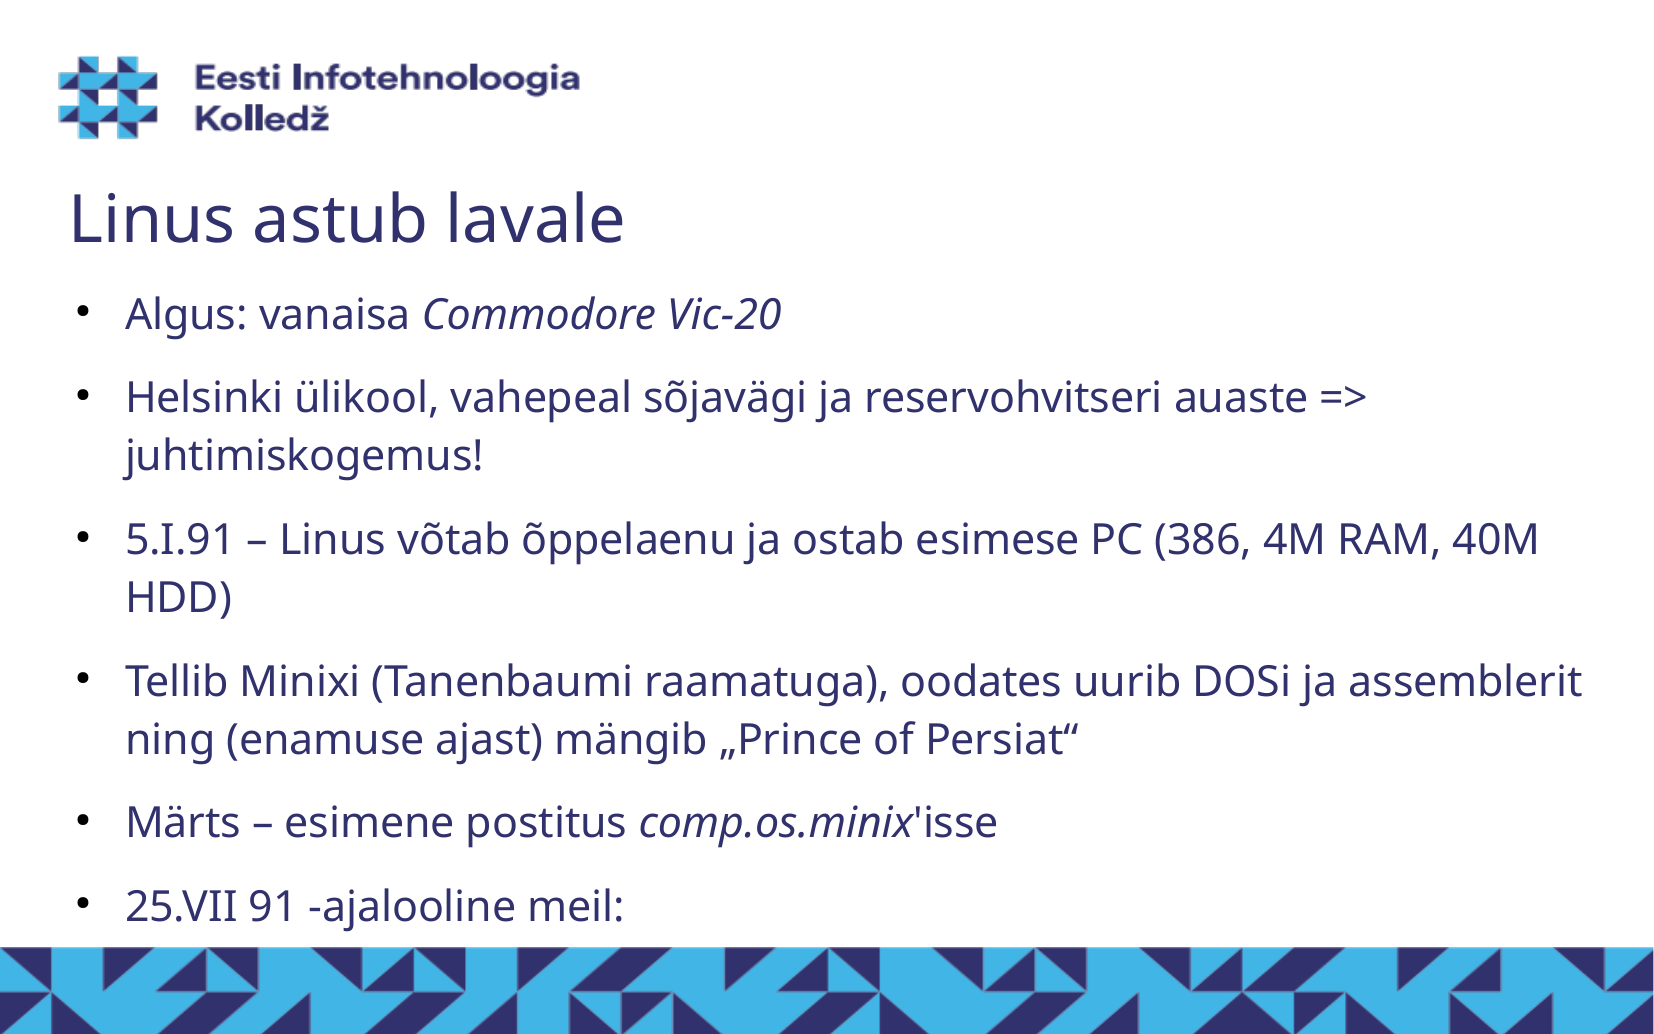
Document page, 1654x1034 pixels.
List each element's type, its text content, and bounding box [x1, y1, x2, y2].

list Algus: vanaisa Commodore Vic-20 Helsinki ülikool, vahepeal sõjavägi ja reservohvitseri auaste => juhtimiskogemus! 5.I.91 – Linus võtab õppelaenu ja ostab esimese PC (386, 4M RAM, 40M HDD) Tellib Minixi (Tanenbaumi raamatuga), oodates uurib DOSi ja assemblerit ning (enamuse ajast) mängib „Prince of Persiat“ Märts – esimene postitus comp.os.minix'isse 25.VII 91 -ajalooline meil: [59, 283, 1595, 936]
title Linus astub lavale [68, 147, 1536, 283]
